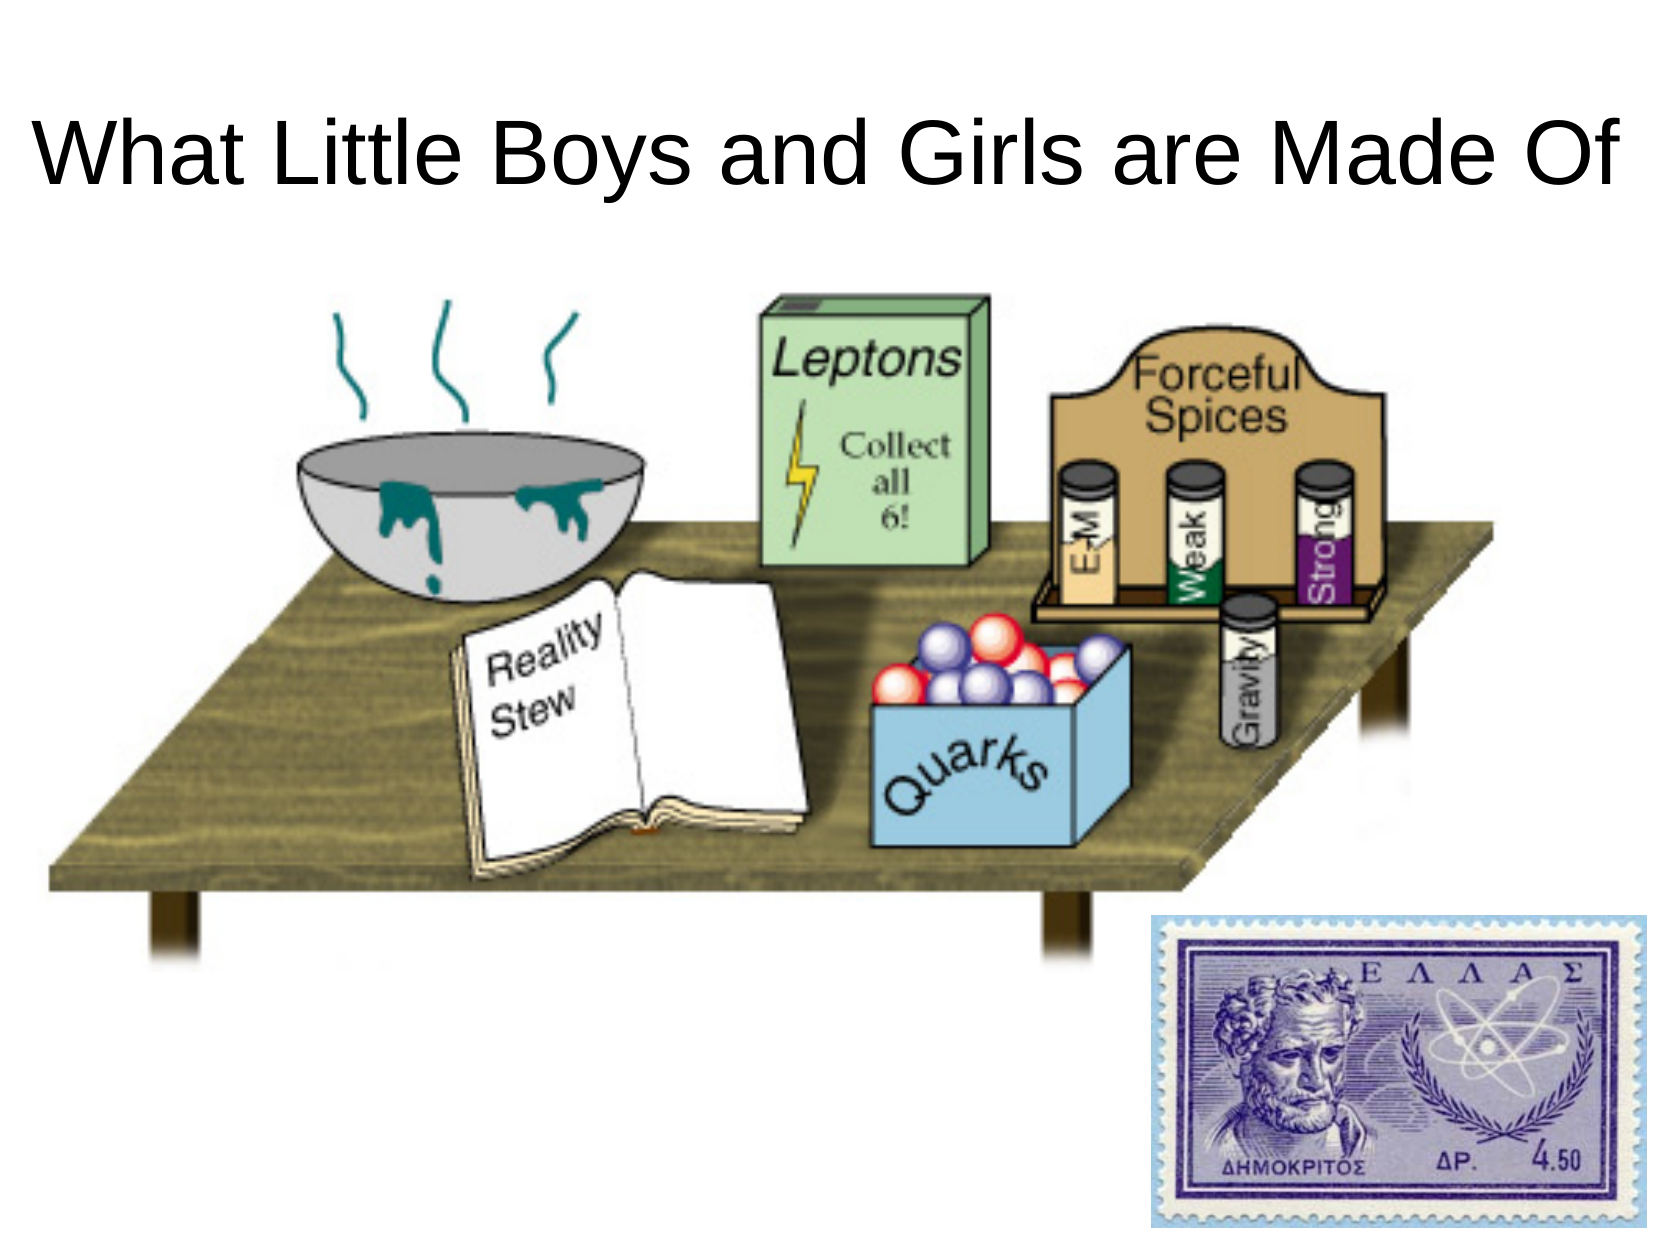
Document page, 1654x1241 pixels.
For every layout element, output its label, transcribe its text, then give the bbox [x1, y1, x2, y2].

title What Little Boys and Girls are Made Of [29, 49, 1625, 257]
picture [37, 268, 1647, 1228]
